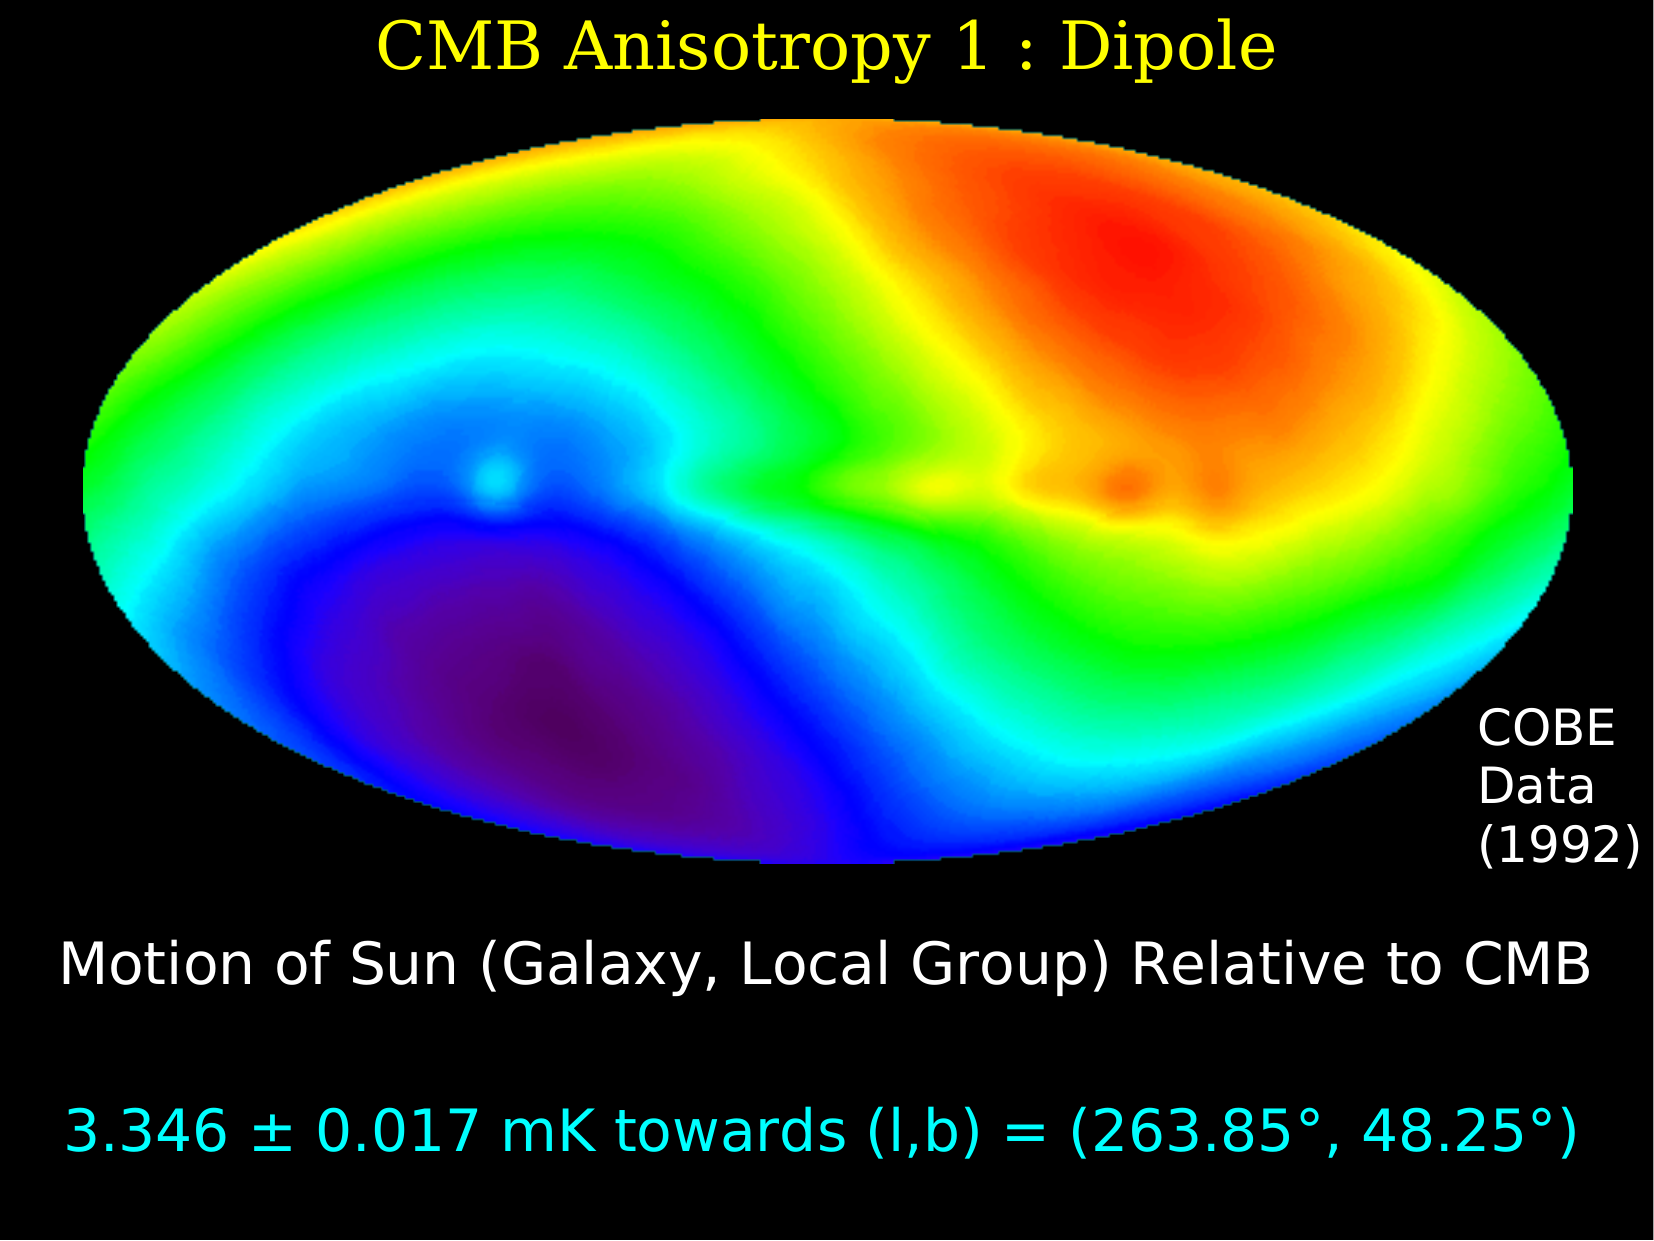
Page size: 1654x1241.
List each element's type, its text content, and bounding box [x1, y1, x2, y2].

text_box COBE Data (1992) [1462, 691, 1654, 882]
text_box 3.346 ± 0.017 mK towards (l,b) = (263.85°, 48.25°) [48, 1089, 1605, 1179]
text_box Motion of Sun (Galaxy, Local Group) Relative to CMB [43, 922, 1611, 1012]
picture [83, 119, 1573, 864]
text_box CMB Anisotropy 1 : Dipole [360, 0, 1294, 108]
